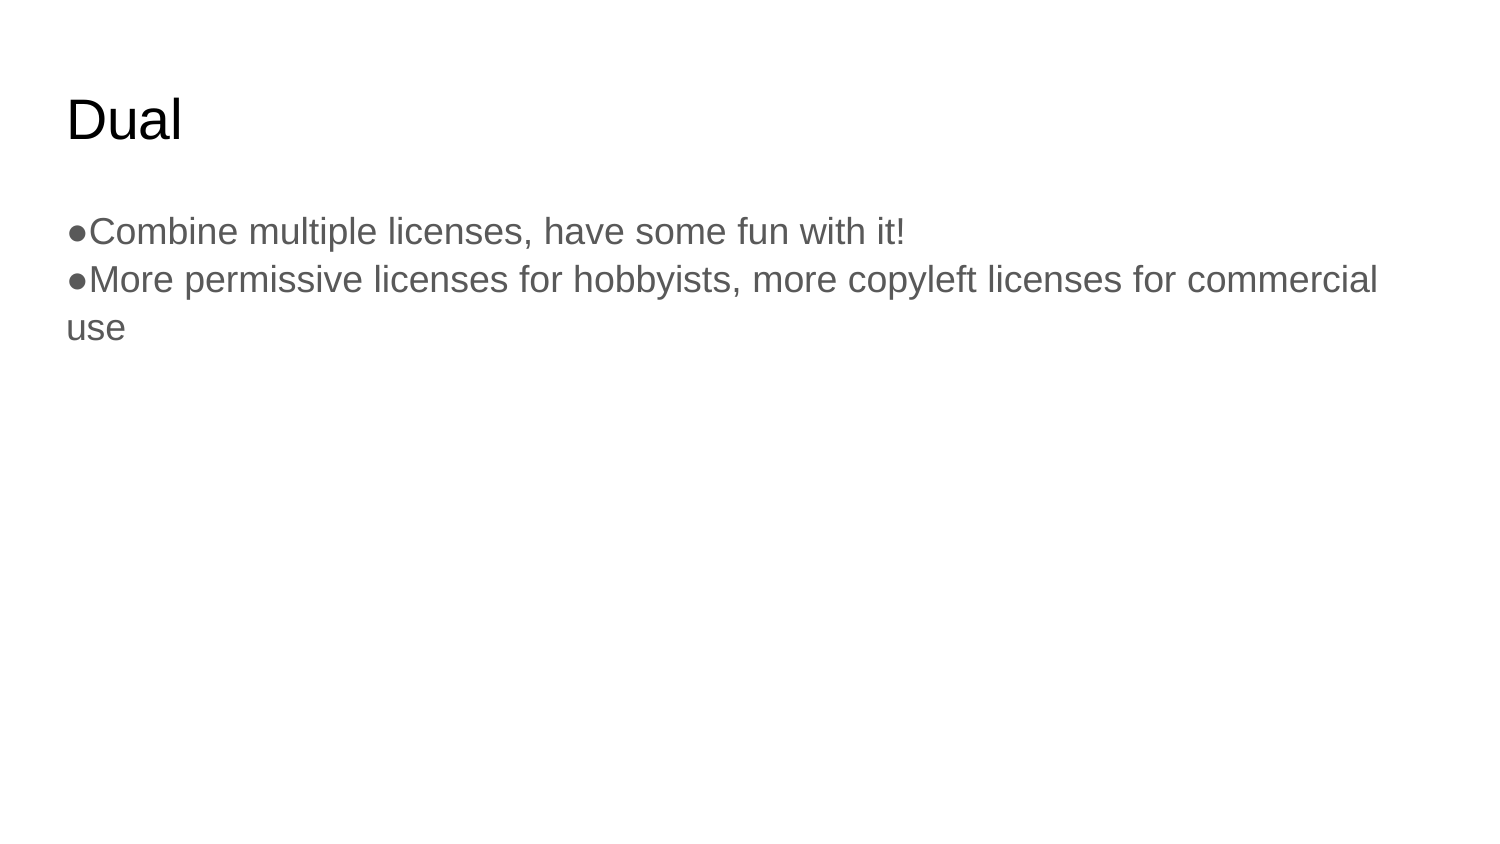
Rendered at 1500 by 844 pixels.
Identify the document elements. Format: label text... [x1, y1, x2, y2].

list Combine multiple licenses, have some fun with it! More permissive licenses for hobbyists, more copyleft licenses for commercial use [51, 189, 1449, 750]
title Dual [51, 72, 1449, 167]
